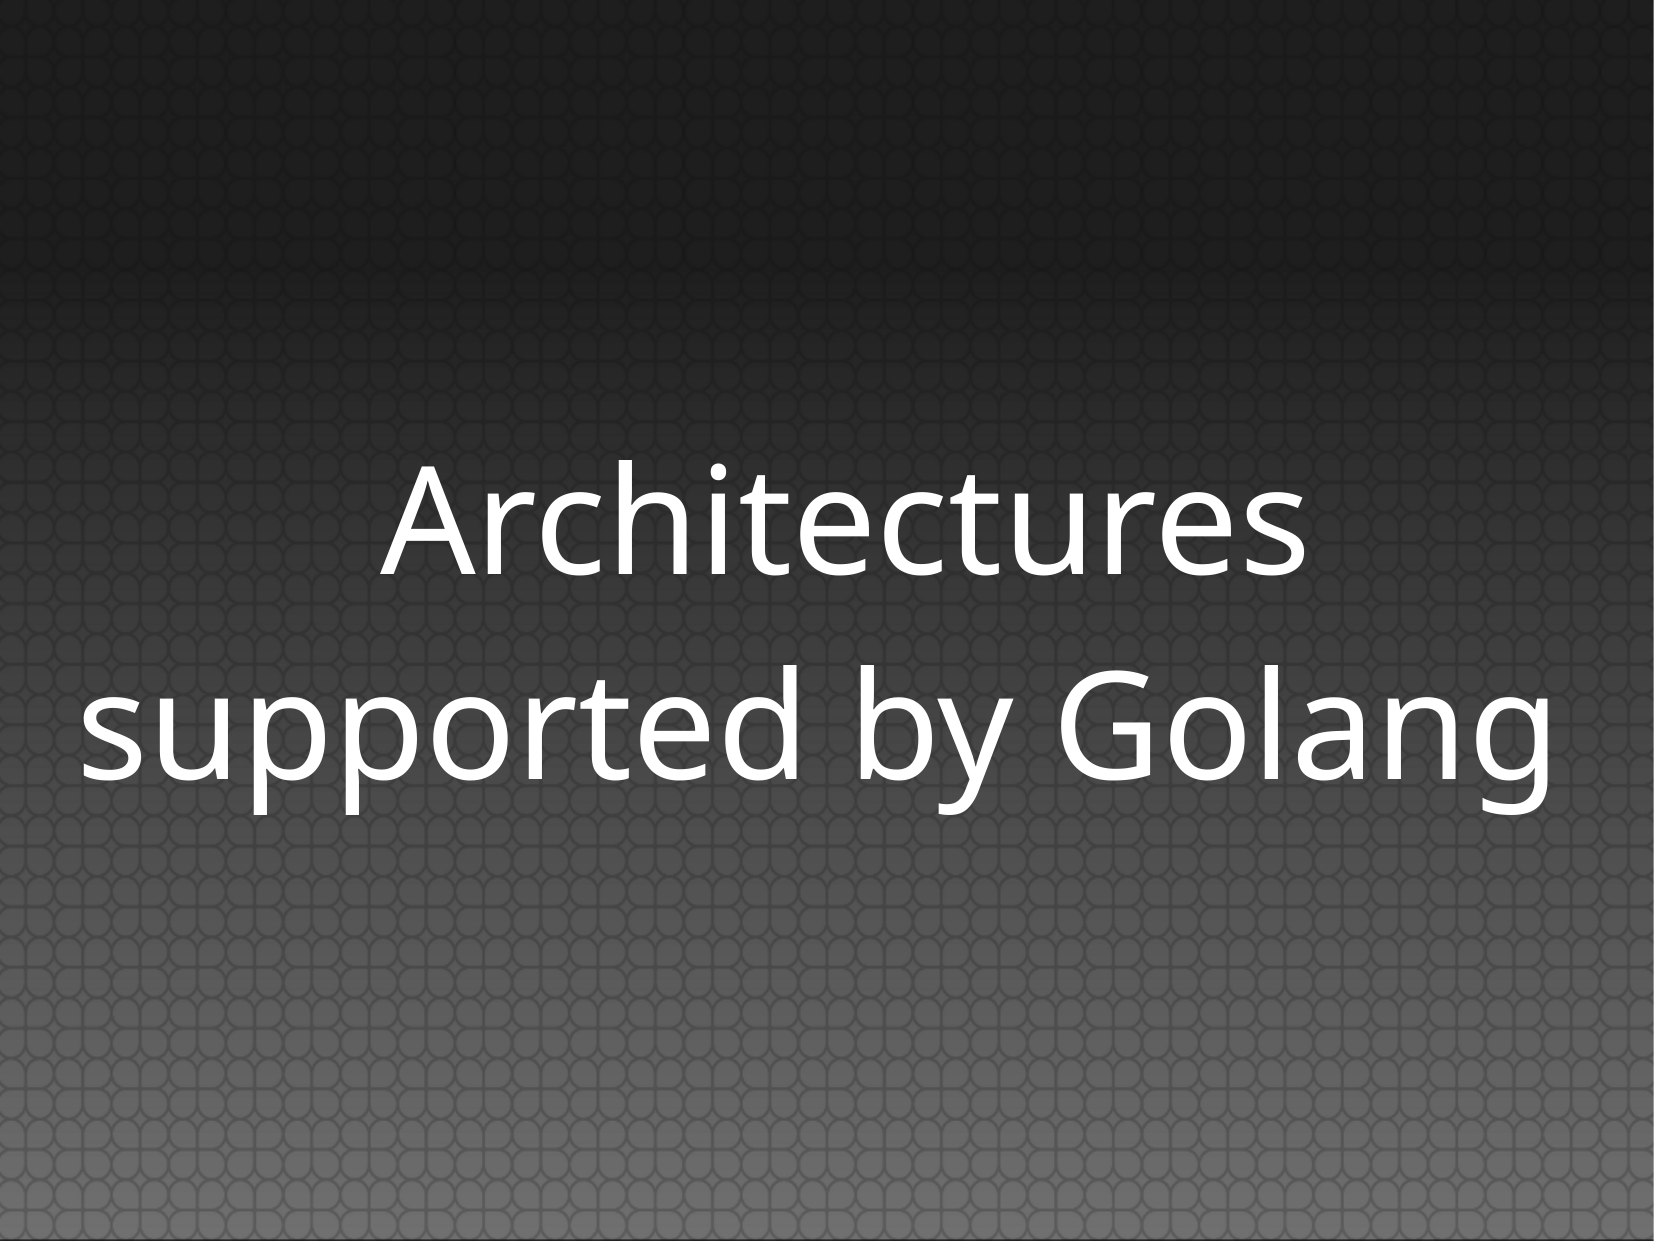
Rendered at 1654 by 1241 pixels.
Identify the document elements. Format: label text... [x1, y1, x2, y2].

title Architectures supported by Golang [75, 444, 1564, 794]
picture [0, 0, 1654, 1241]
